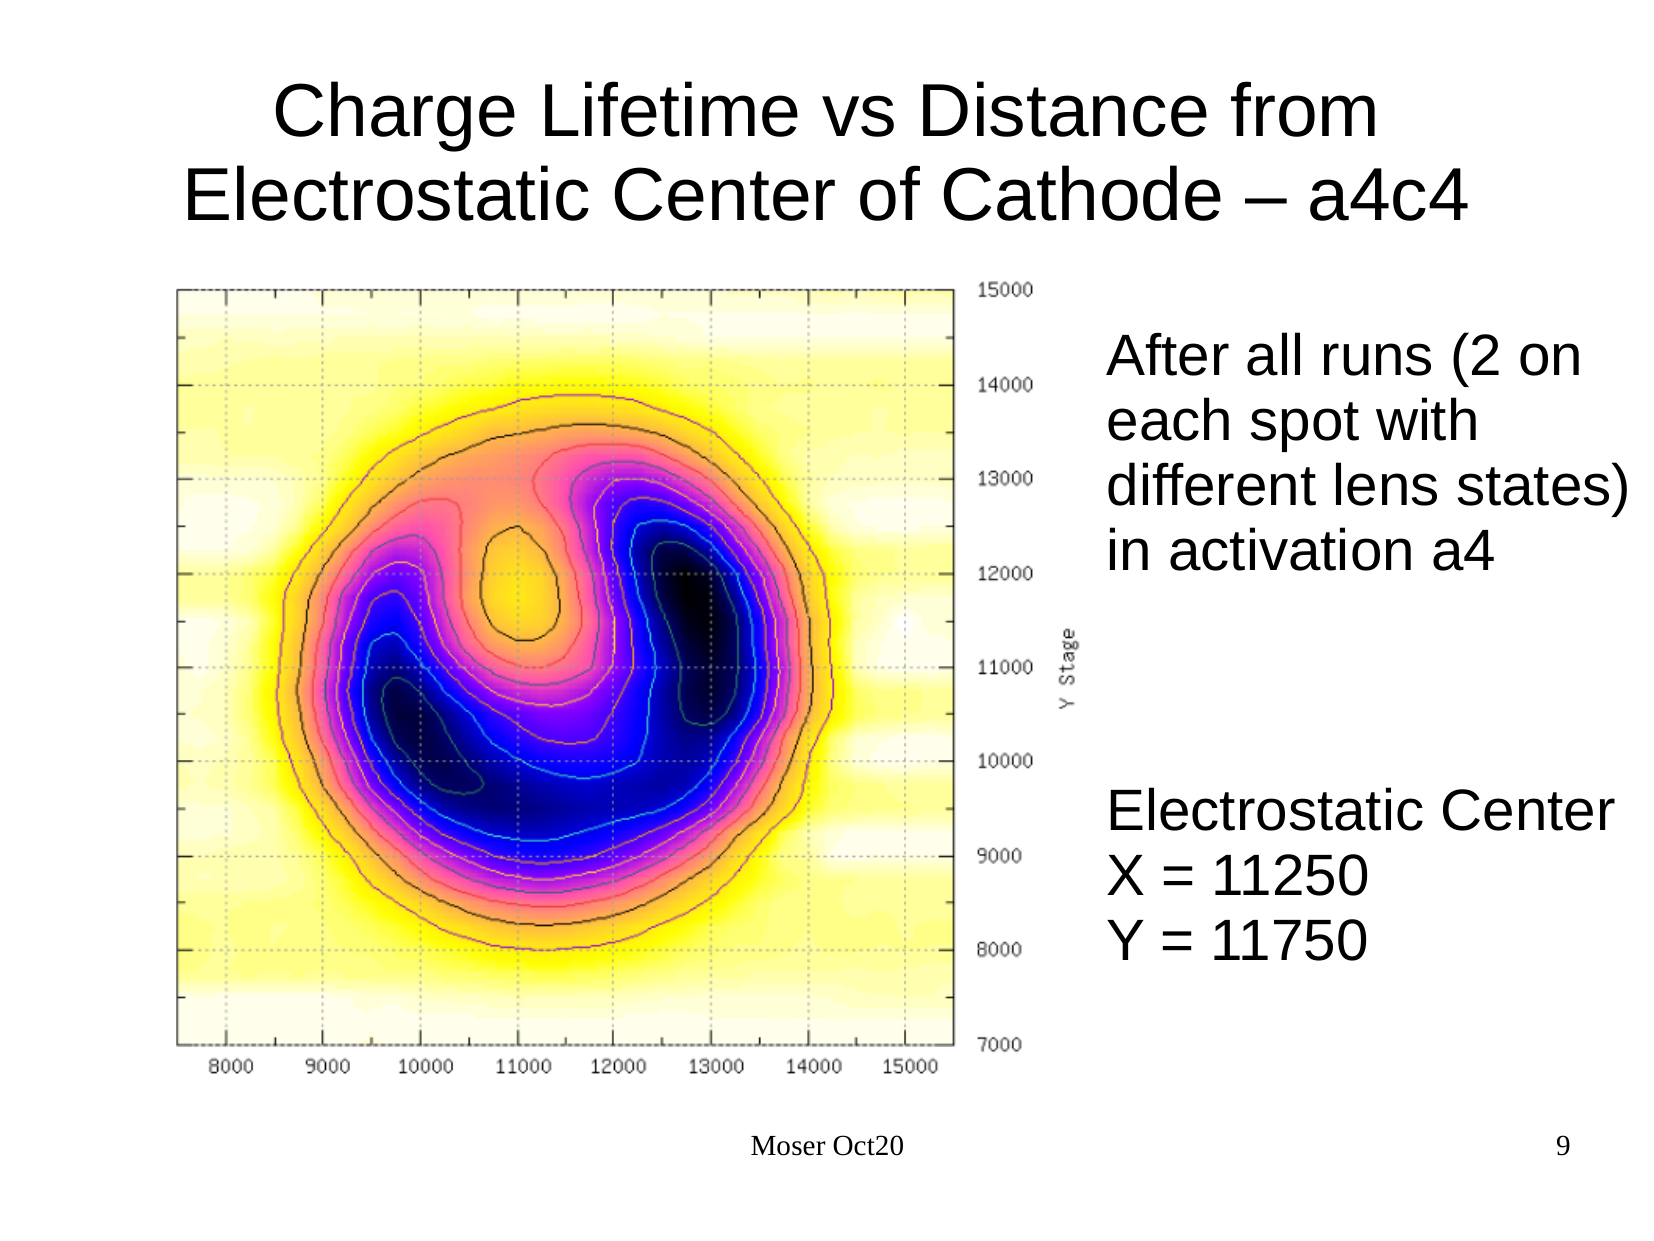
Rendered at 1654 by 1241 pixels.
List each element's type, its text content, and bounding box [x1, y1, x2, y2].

text_box After all runs (2 on each spot with different lens states) in activation a4 Electrostatic Center X = 11250 Y = 11750 [1091, 315, 1654, 978]
title Charge Lifetime vs Distance from Electrostatic Center of Cathode – a4c4 [82, 49, 1571, 257]
picture [150, 269, 1092, 1094]
